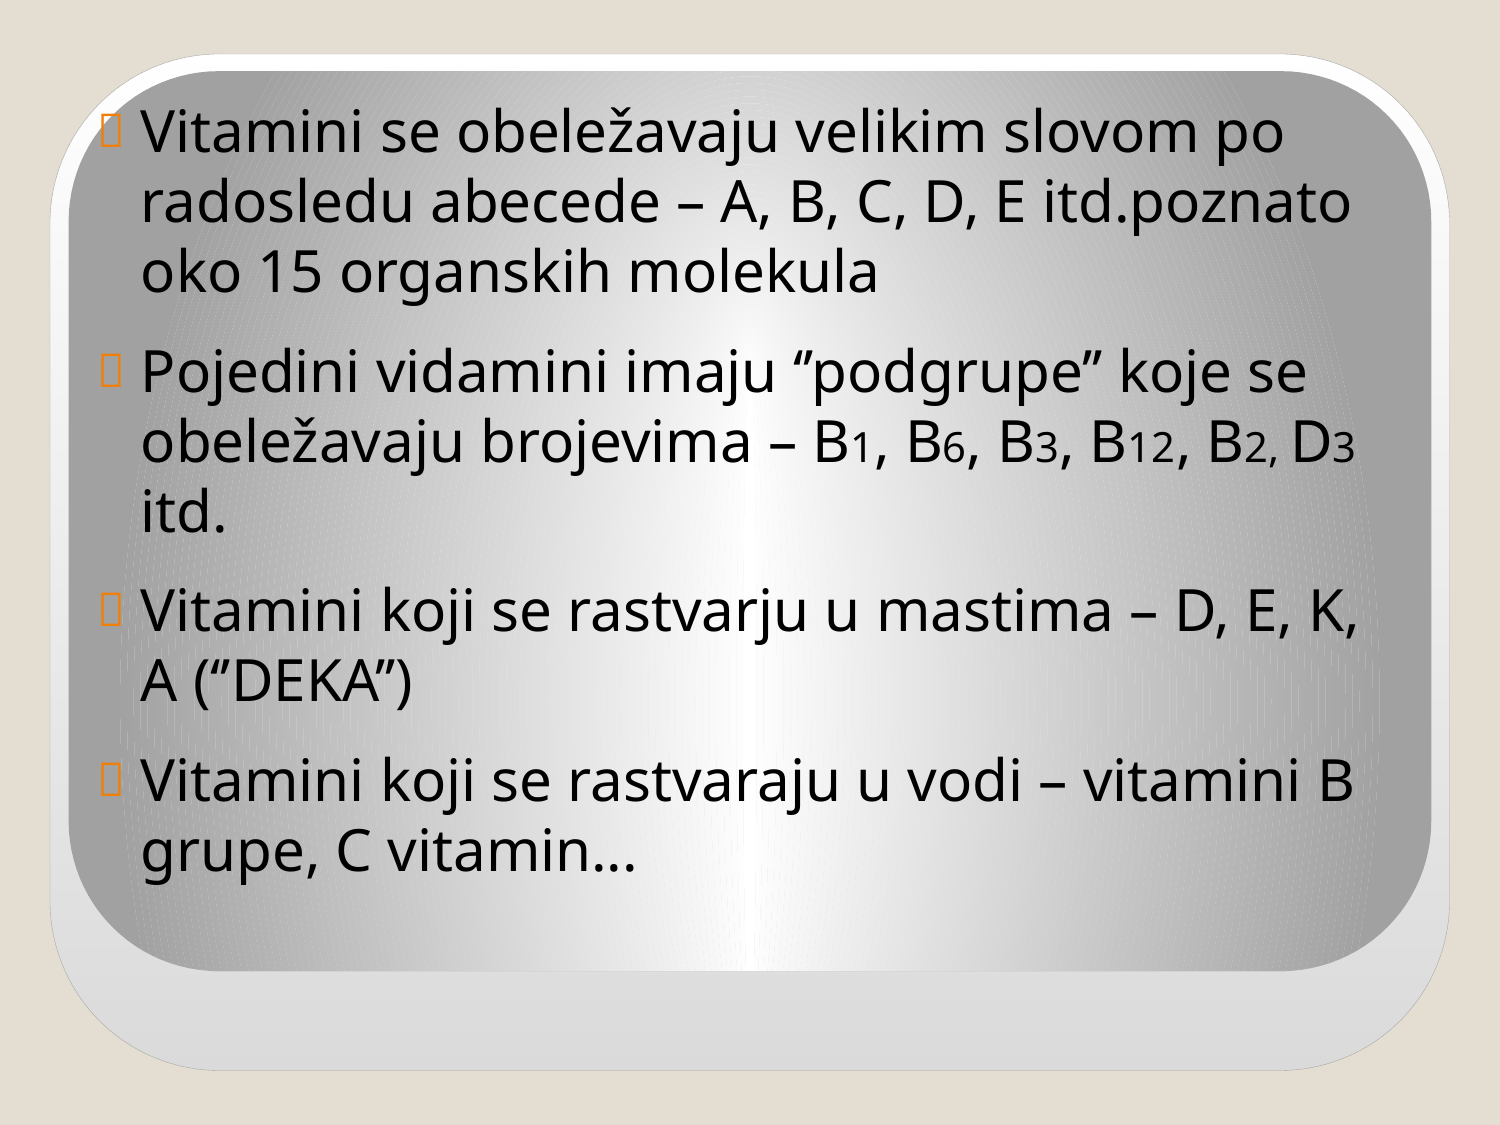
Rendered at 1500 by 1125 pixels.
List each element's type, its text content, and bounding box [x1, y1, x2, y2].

list Vitamini se obeležavaju velikim slovom po radosledu abecede – A, B, C, D, E itd.poznato oko 15 organskih molekula Pojedini vidamini imaju ‘’podgrupe’’ koje se obeležavaju brojevima – B1, B6, B3, B12, B2, D3 itd. Vitamini koji se rastvarju u mastima – D, E, K, A (‘’DEKA’’) Vitamini koji se rastvaraju u vodi – vitamini B grupe, C vitamin... [82, 86, 1425, 774]
